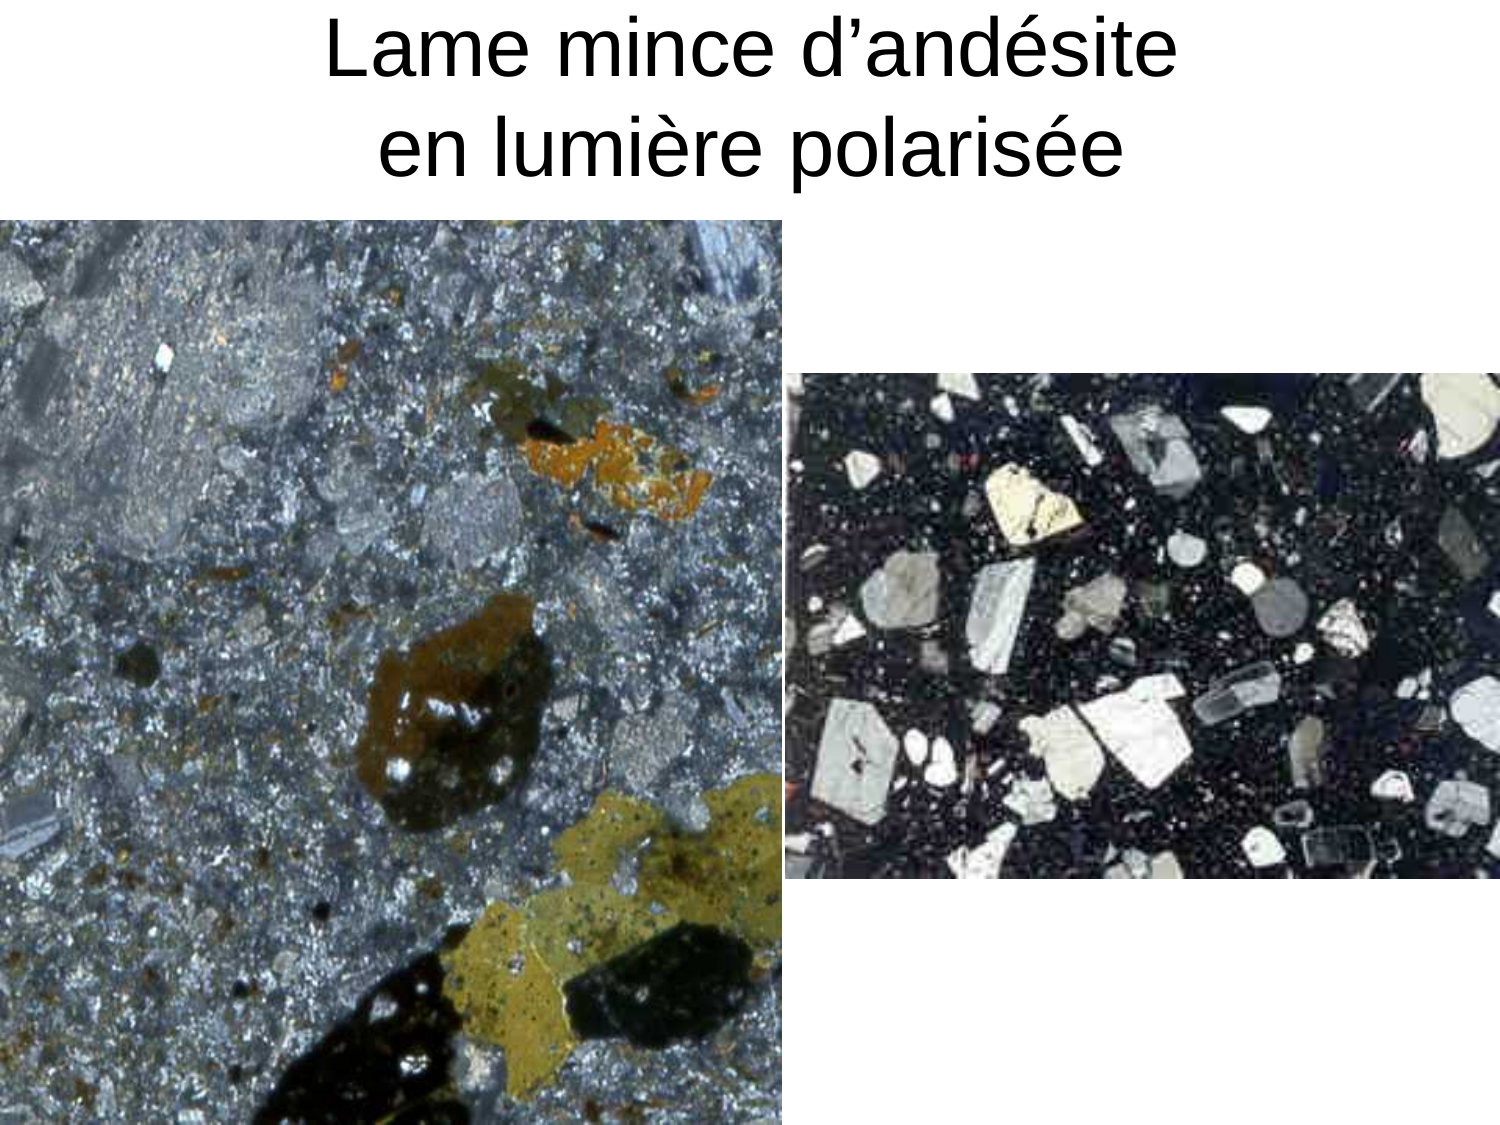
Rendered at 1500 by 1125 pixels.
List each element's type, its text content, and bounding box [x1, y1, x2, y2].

picture [0, 220, 782, 1125]
title Lame mince d’andésite en lumière polarisée [76, 0, 1427, 202]
picture [785, 373, 1500, 879]
